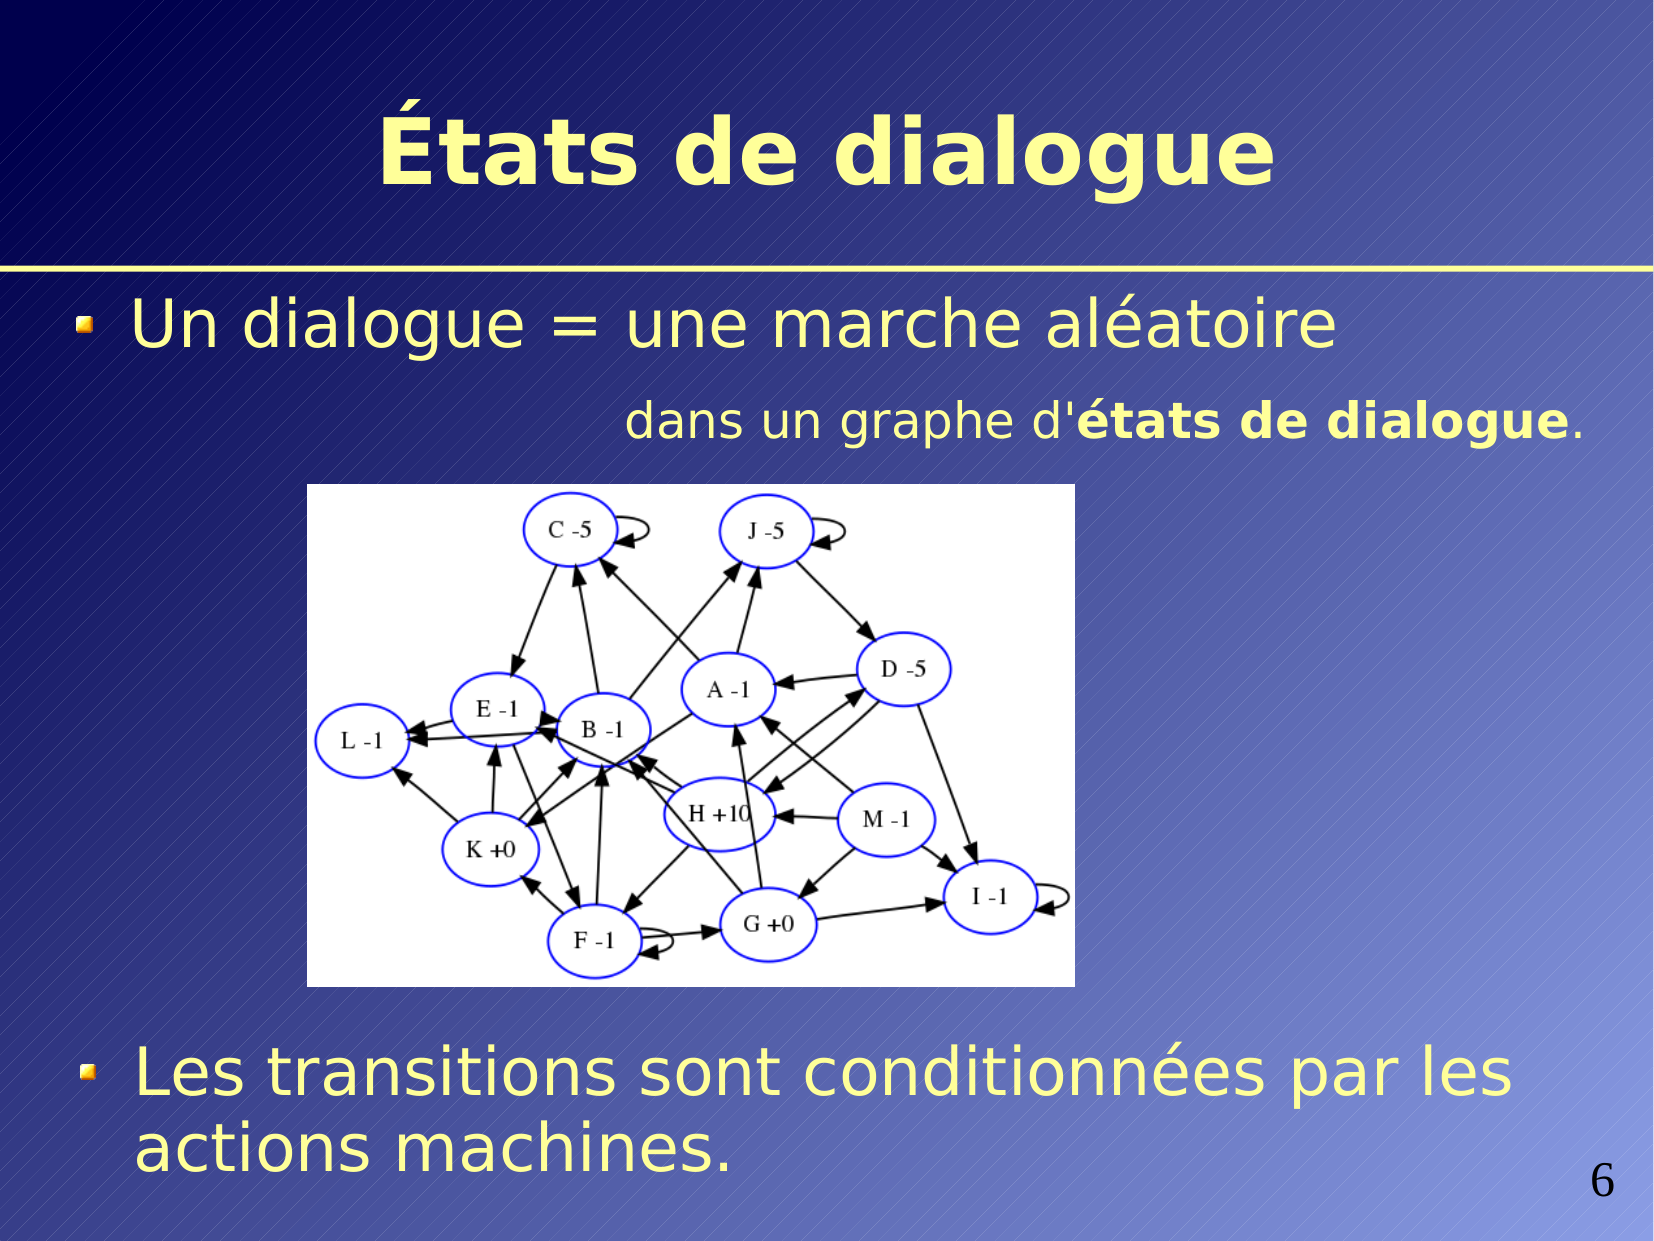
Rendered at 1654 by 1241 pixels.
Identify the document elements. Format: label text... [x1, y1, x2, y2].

list Un dialogue = une marche aléatoire dans un graphe d'états de dialogue. [59, 285, 1595, 680]
title États de dialogue [82, 49, 1571, 257]
list Les transitions sont conditionnées par les actions machines. [62, 1033, 1565, 1189]
text_box 6 [1590, 1151, 1616, 1208]
picture [307, 484, 1075, 987]
